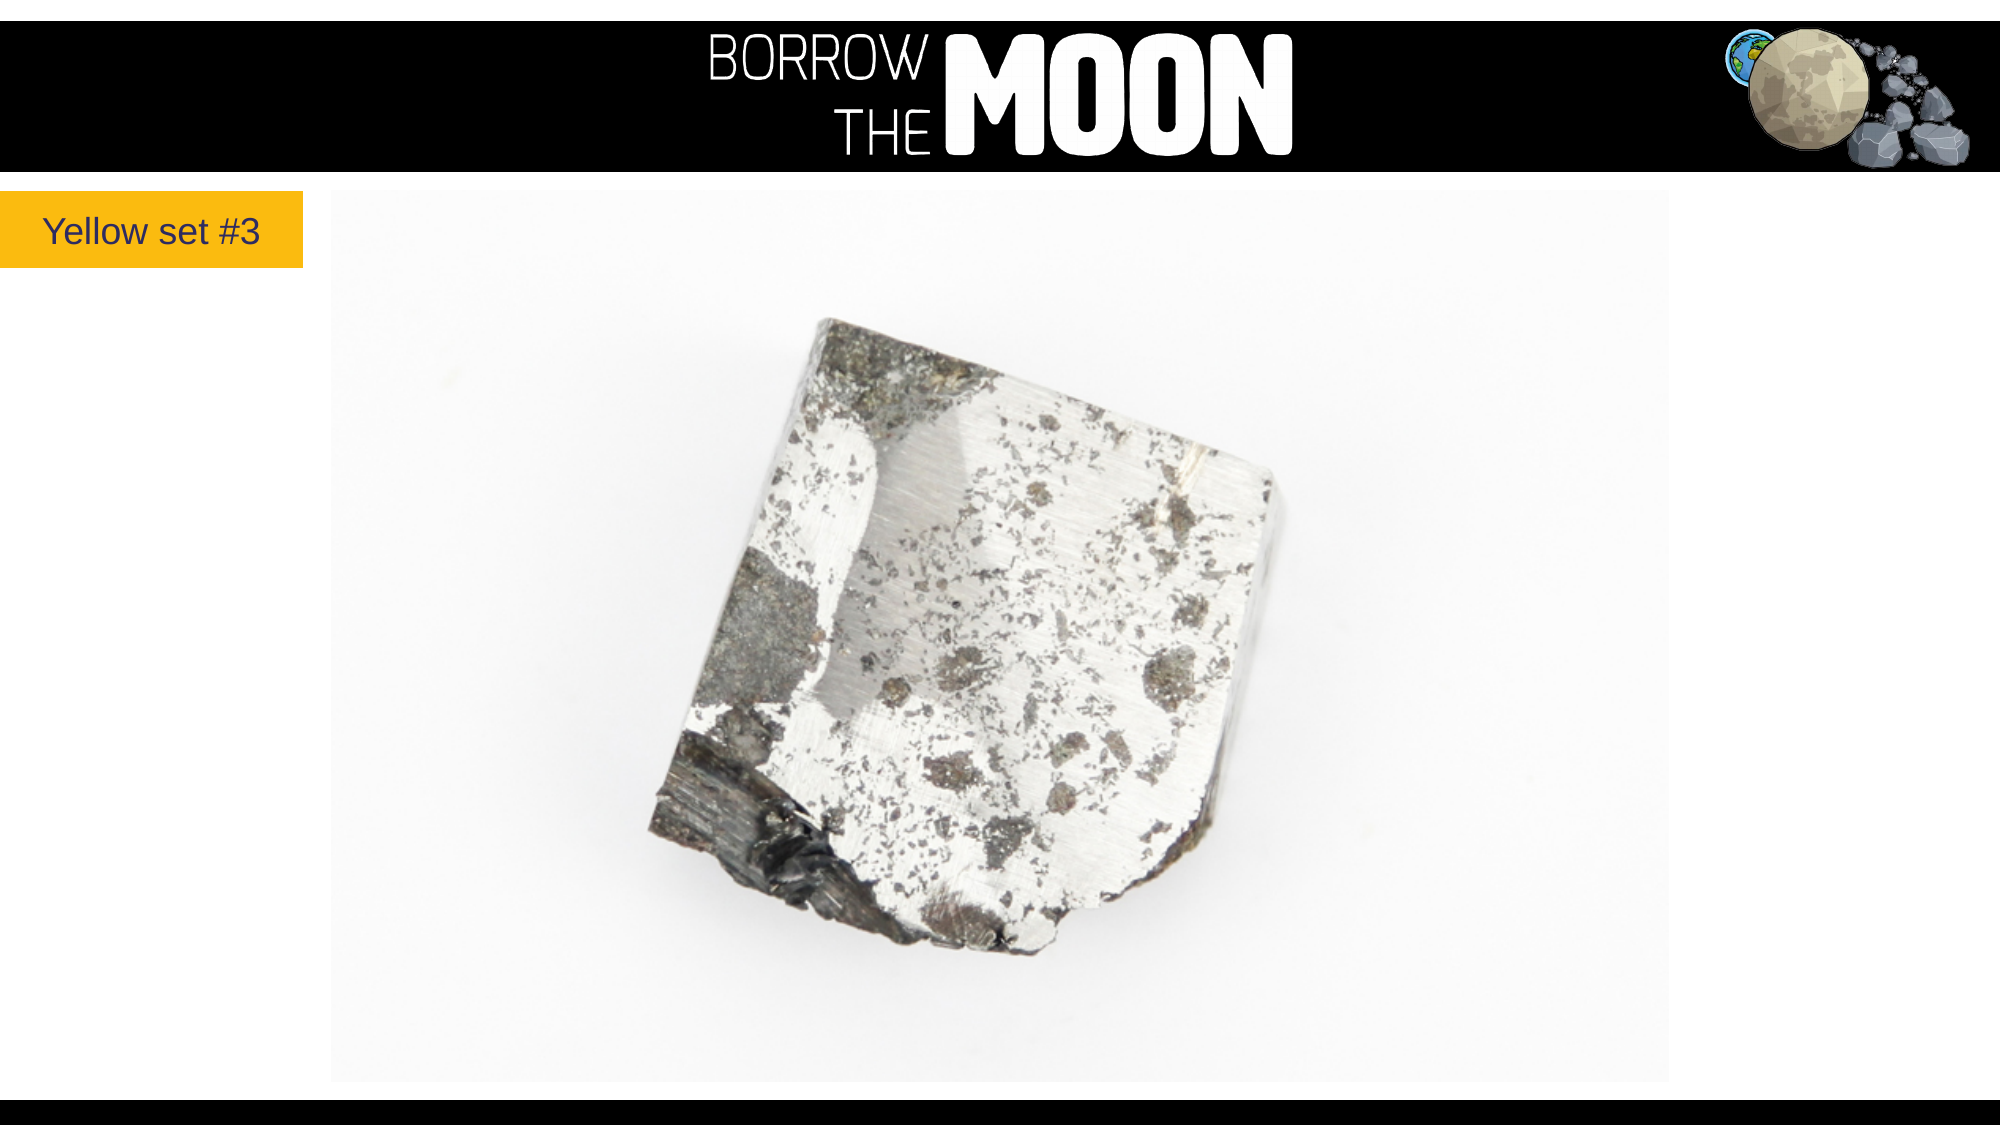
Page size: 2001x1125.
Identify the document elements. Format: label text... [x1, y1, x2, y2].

picture [331, 190, 1669, 1082]
text_box Yellow set #3 [0, 191, 303, 268]
